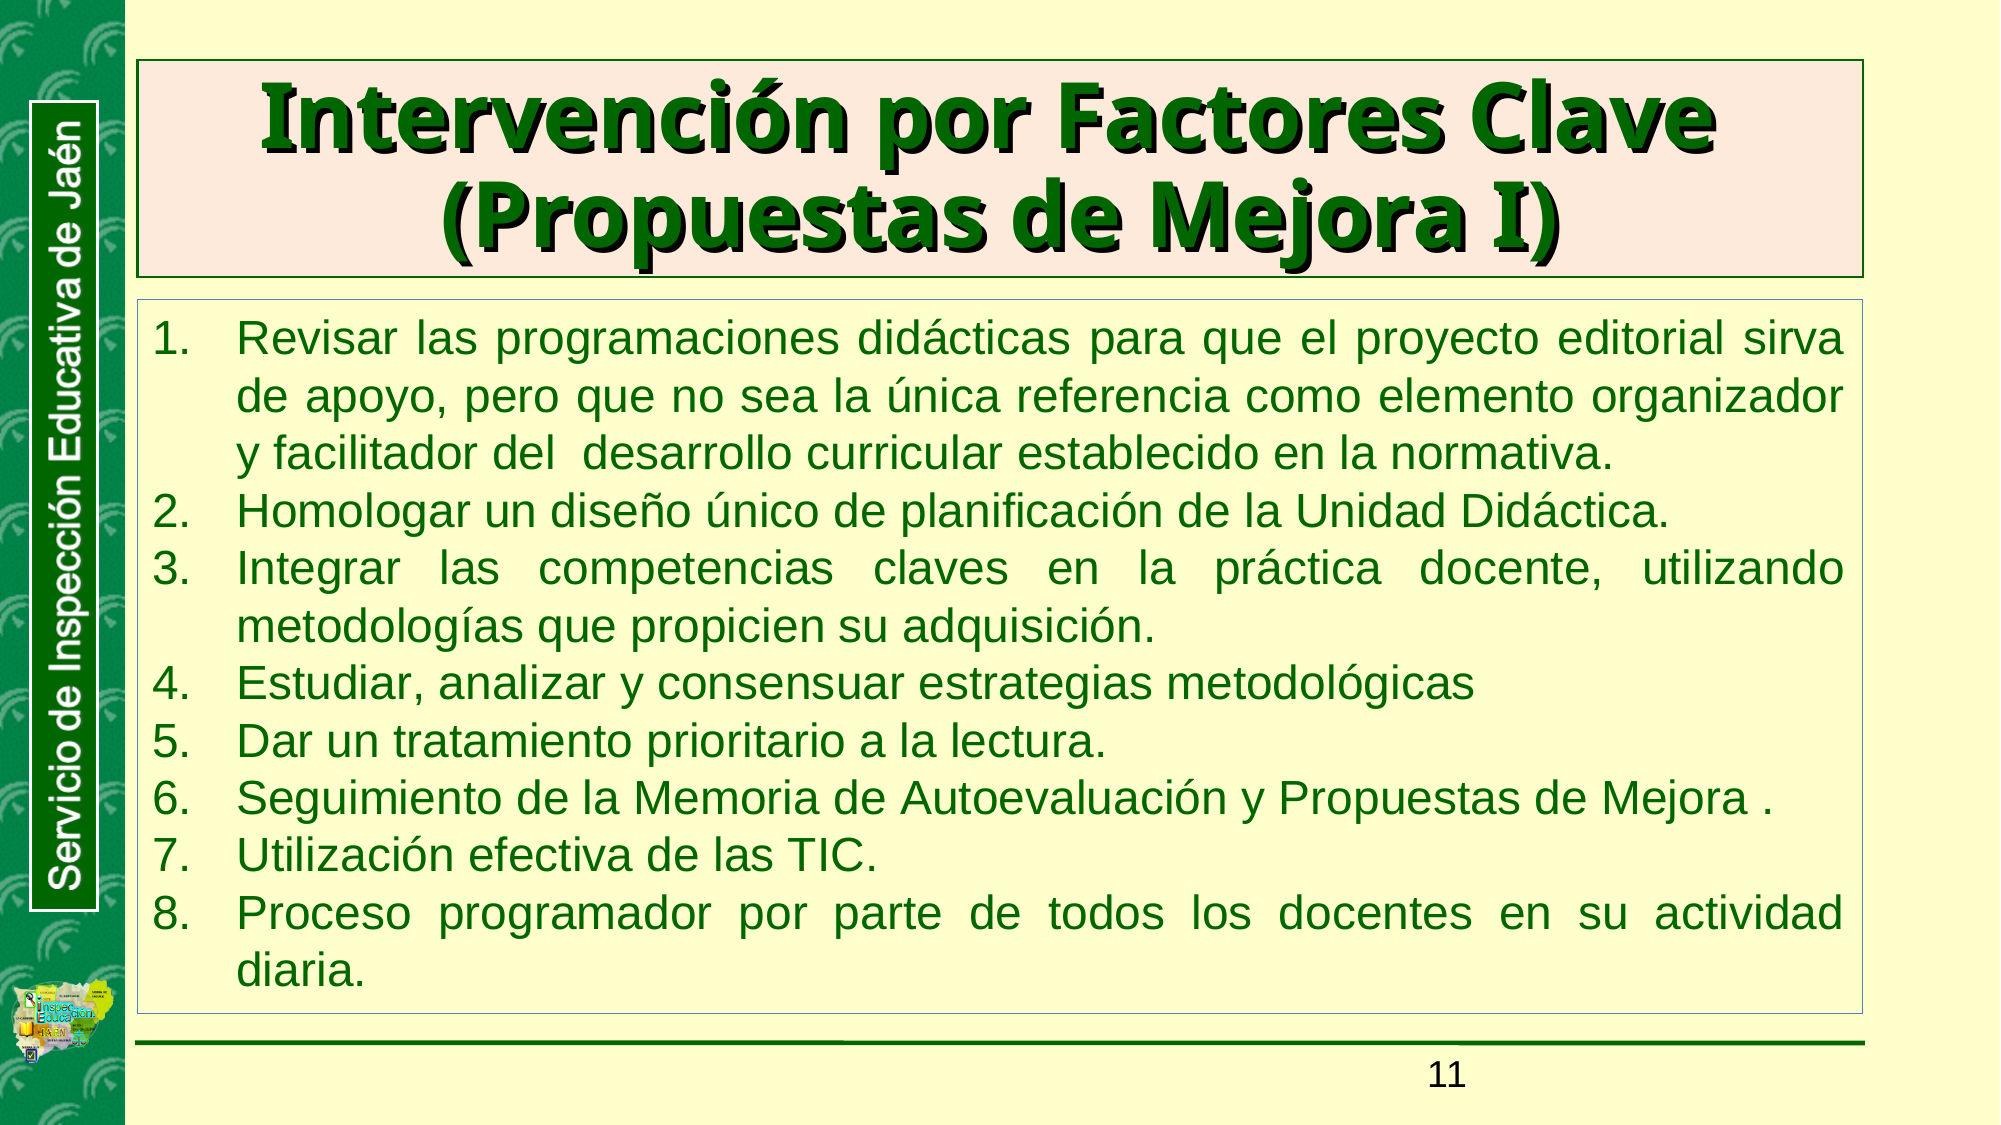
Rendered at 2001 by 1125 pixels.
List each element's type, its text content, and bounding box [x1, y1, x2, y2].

text_box <número> [1412, 1042, 1863, 1103]
text_box Intervención por Factores Clave (Propuestas de Mejora I) [137, 59, 1863, 278]
picture [0, 0, 125, 1125]
text_box Revisar las programaciones didácticas para que el proyecto editorial sirva de apoyo, pero que no sea la única referencia como elemento organizador y facilitador del desarrollo curricular establecido en la normativa. Homologar un diseño único de planificación de la Unidad Didáctica. Integrar las competencias claves en la práctica docente, utilizando metodologías que propicien su adquisición. Estudiar, analizar y consensuar estrategias metodológicas Dar un tratamiento prioritario a la lectura. Seguimiento de la Memoria de Autoevaluación y Propuestas de Mejora . Utilización efectiva de las TIC. Proceso programador por parte de todos los docentes en su actividad diaria. [137, 299, 1863, 1014]
